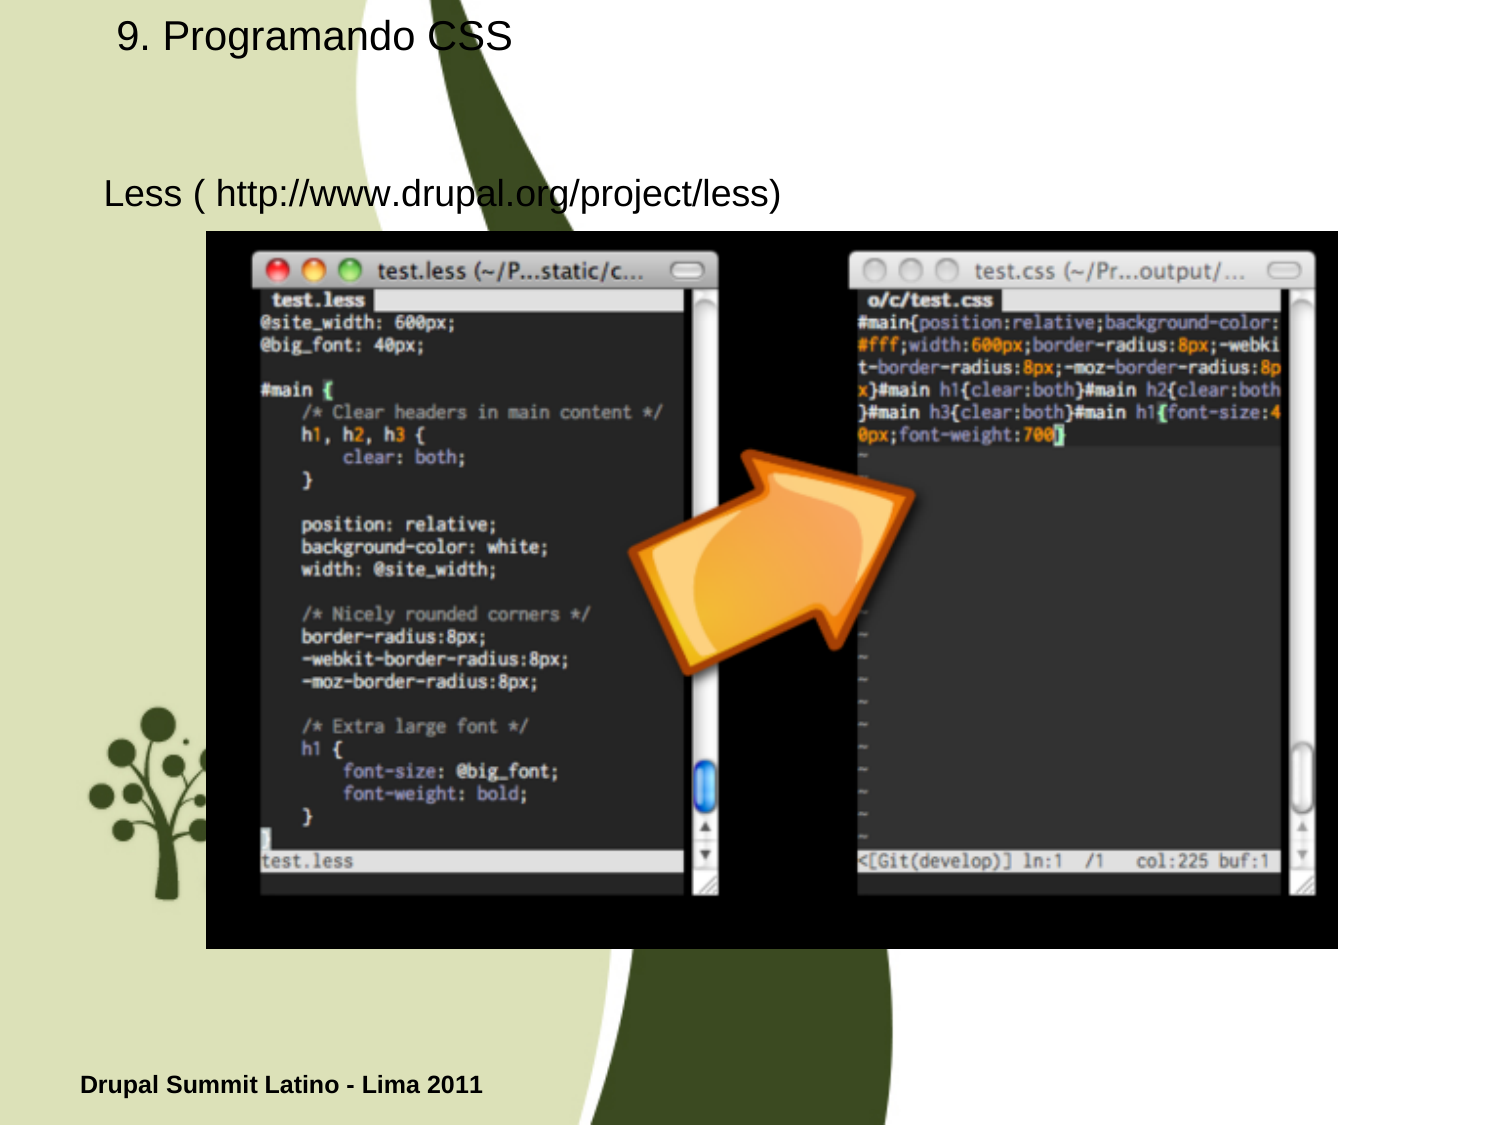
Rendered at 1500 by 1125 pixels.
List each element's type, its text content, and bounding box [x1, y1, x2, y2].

text_box Drupal Summit Latino - Lima 2011 [65, 1060, 1066, 1106]
text_box Less ( http://www.drupal.org/project/less) [88, 161, 857, 267]
text_box 9. Programando CSS [101, 0, 828, 119]
picture [0, 0, 1500, 1125]
